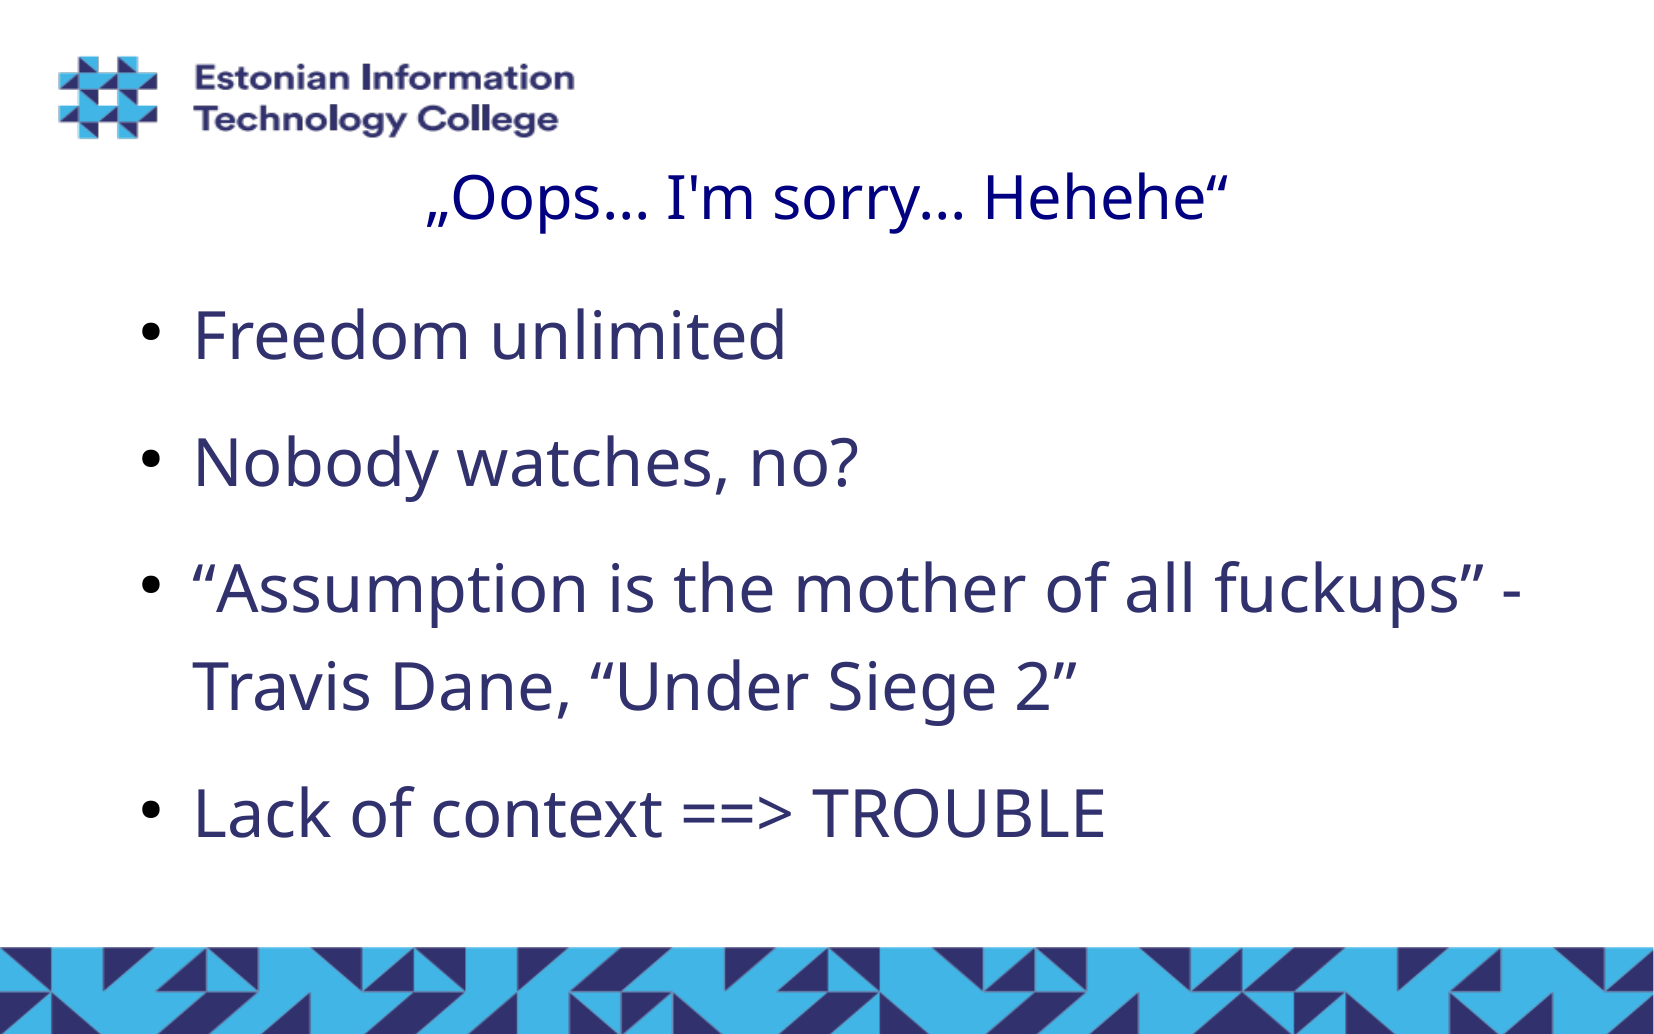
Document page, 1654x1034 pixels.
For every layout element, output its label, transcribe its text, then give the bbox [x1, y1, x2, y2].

title „Oops… I'm sorry… Hehehe“ [121, 109, 1534, 282]
list Freedom unlimited Nobody watches, no? “Assumption is the mother of all fuckups” - Travis Dane, “Under Siege 2” Lack of context ==> TROUBLE [121, 287, 1534, 939]
